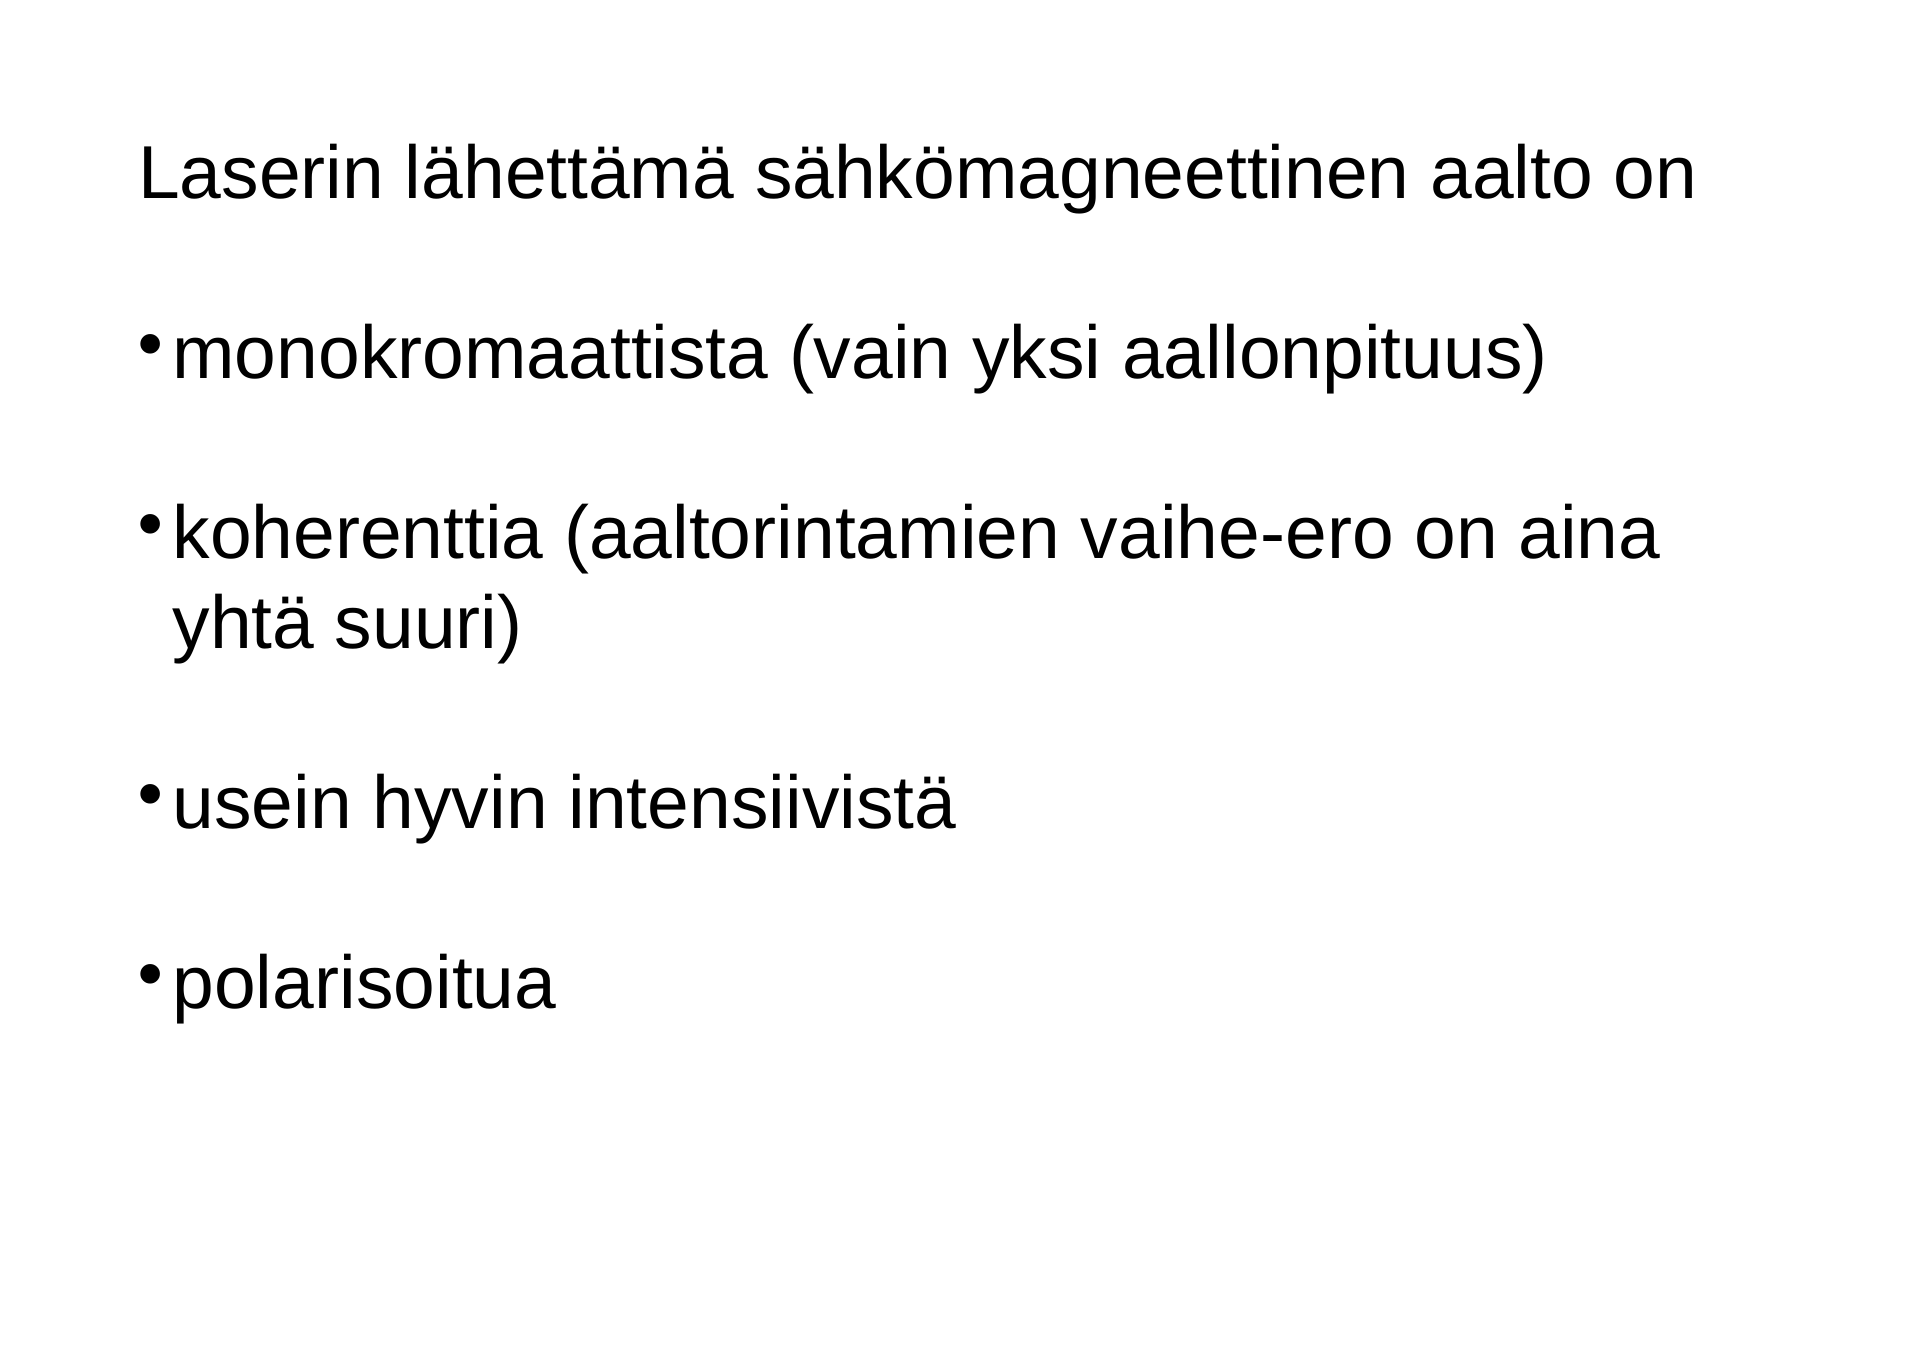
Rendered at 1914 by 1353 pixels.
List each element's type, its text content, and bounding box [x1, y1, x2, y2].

text_box Laserin lähettämä sähkömagneettinen aalto on monokromaattista (vain yksi aallonpituus) koherenttia (aaltorintamien vaihe-ero on aina yhtä suuri) usein hyvin intensiivistä polarisoitua [122, 115, 1805, 1234]
